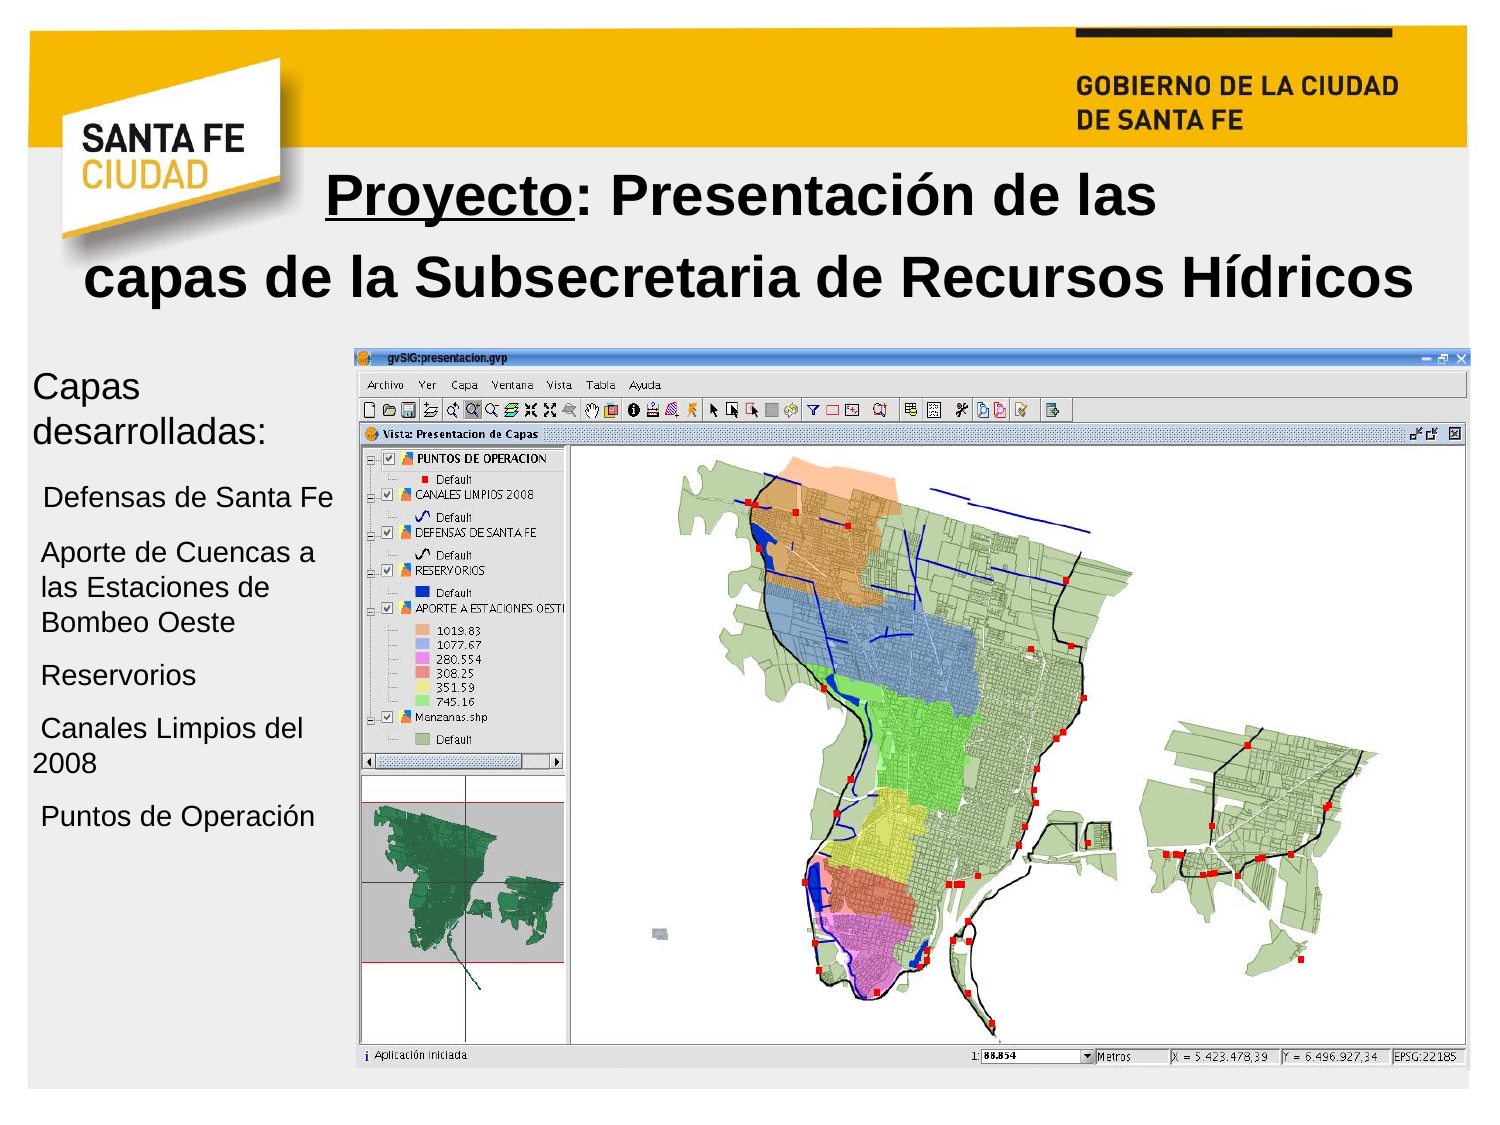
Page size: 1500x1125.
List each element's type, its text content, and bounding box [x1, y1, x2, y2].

picture [0, 1, 1500, 1124]
text_box Proyecto: Presentación de las capas de la Subsecretaria de Recursos Hídricos [41, 148, 1459, 317]
text_box Capas desarrolladas: Defensas de Santa Fe Aporte de Cuencas a las Estaciones de Bombeo Oeste Reservorios Canales Limpios del 2008 Puntos de Operación [17, 354, 354, 841]
